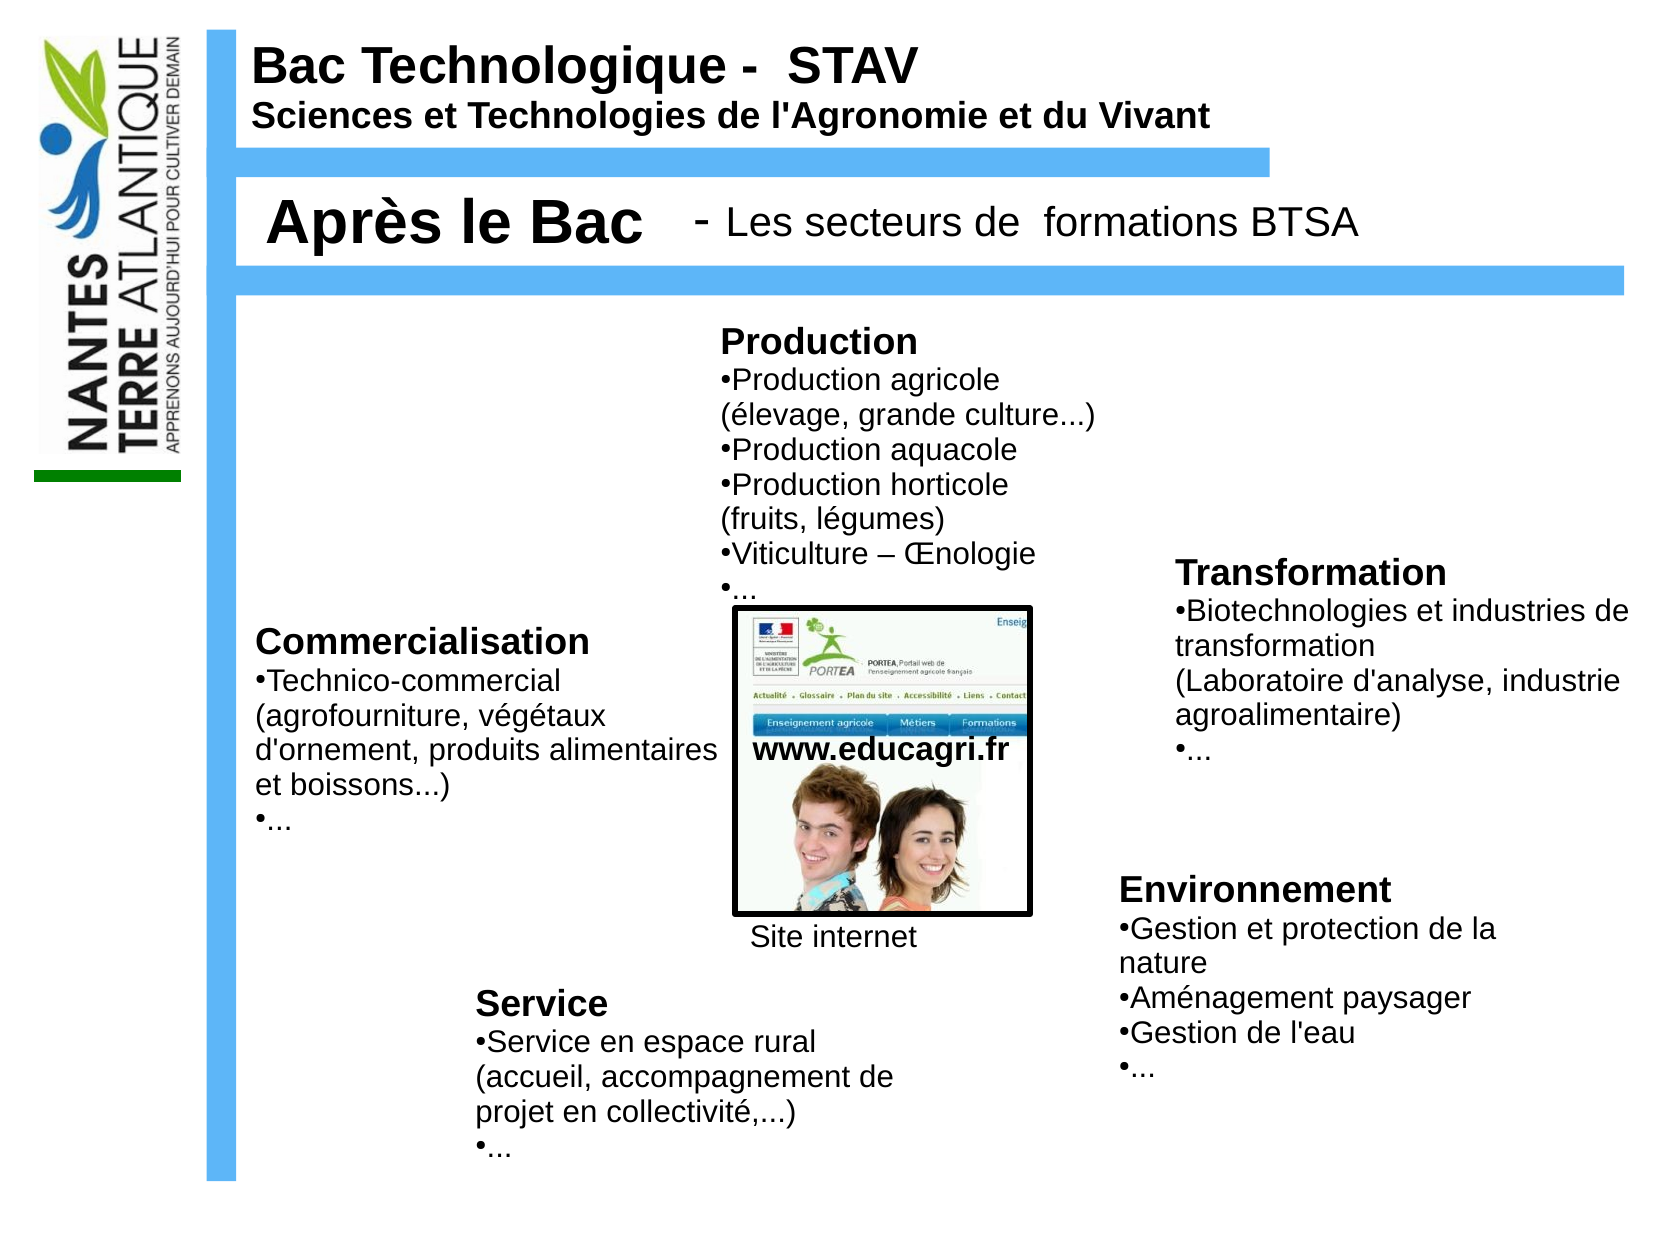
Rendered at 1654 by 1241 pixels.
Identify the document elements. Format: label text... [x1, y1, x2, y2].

text_box Production Production agricole (élevage, grande culture...) Production aquacole Production horticole (fruits, légumes) Viticulture – Œnologie ... [705, 313, 1179, 615]
title Après le Bac [265, 177, 650, 266]
picture [743, 615, 1028, 723]
text_box Site internet [734, 911, 1002, 962]
text_box Environnement Gestion et protection de la nature Aménagement paysager Gestion de l'eau ... [1104, 861, 1548, 1133]
text_box Commercialisation Technico-commercial (agrofourniture, végétaux d'ornement, produits alimentaires et boissons...) ... [240, 613, 743, 846]
picture [40, 37, 181, 454]
text_box - Les secteurs de formations BTSA [679, 159, 1565, 278]
text_box Transformation Biotechnologies et industries de transformation (Laboratoire d'analyse, industrie agroalimentaire) ... [1160, 544, 1654, 776]
text_box www.educagri.fr [737, 723, 1048, 777]
picture [737, 777, 1028, 912]
text_box Service Service en espace rural (accueil, accompagnement de projet en collectivité,...) ... [460, 975, 934, 1173]
